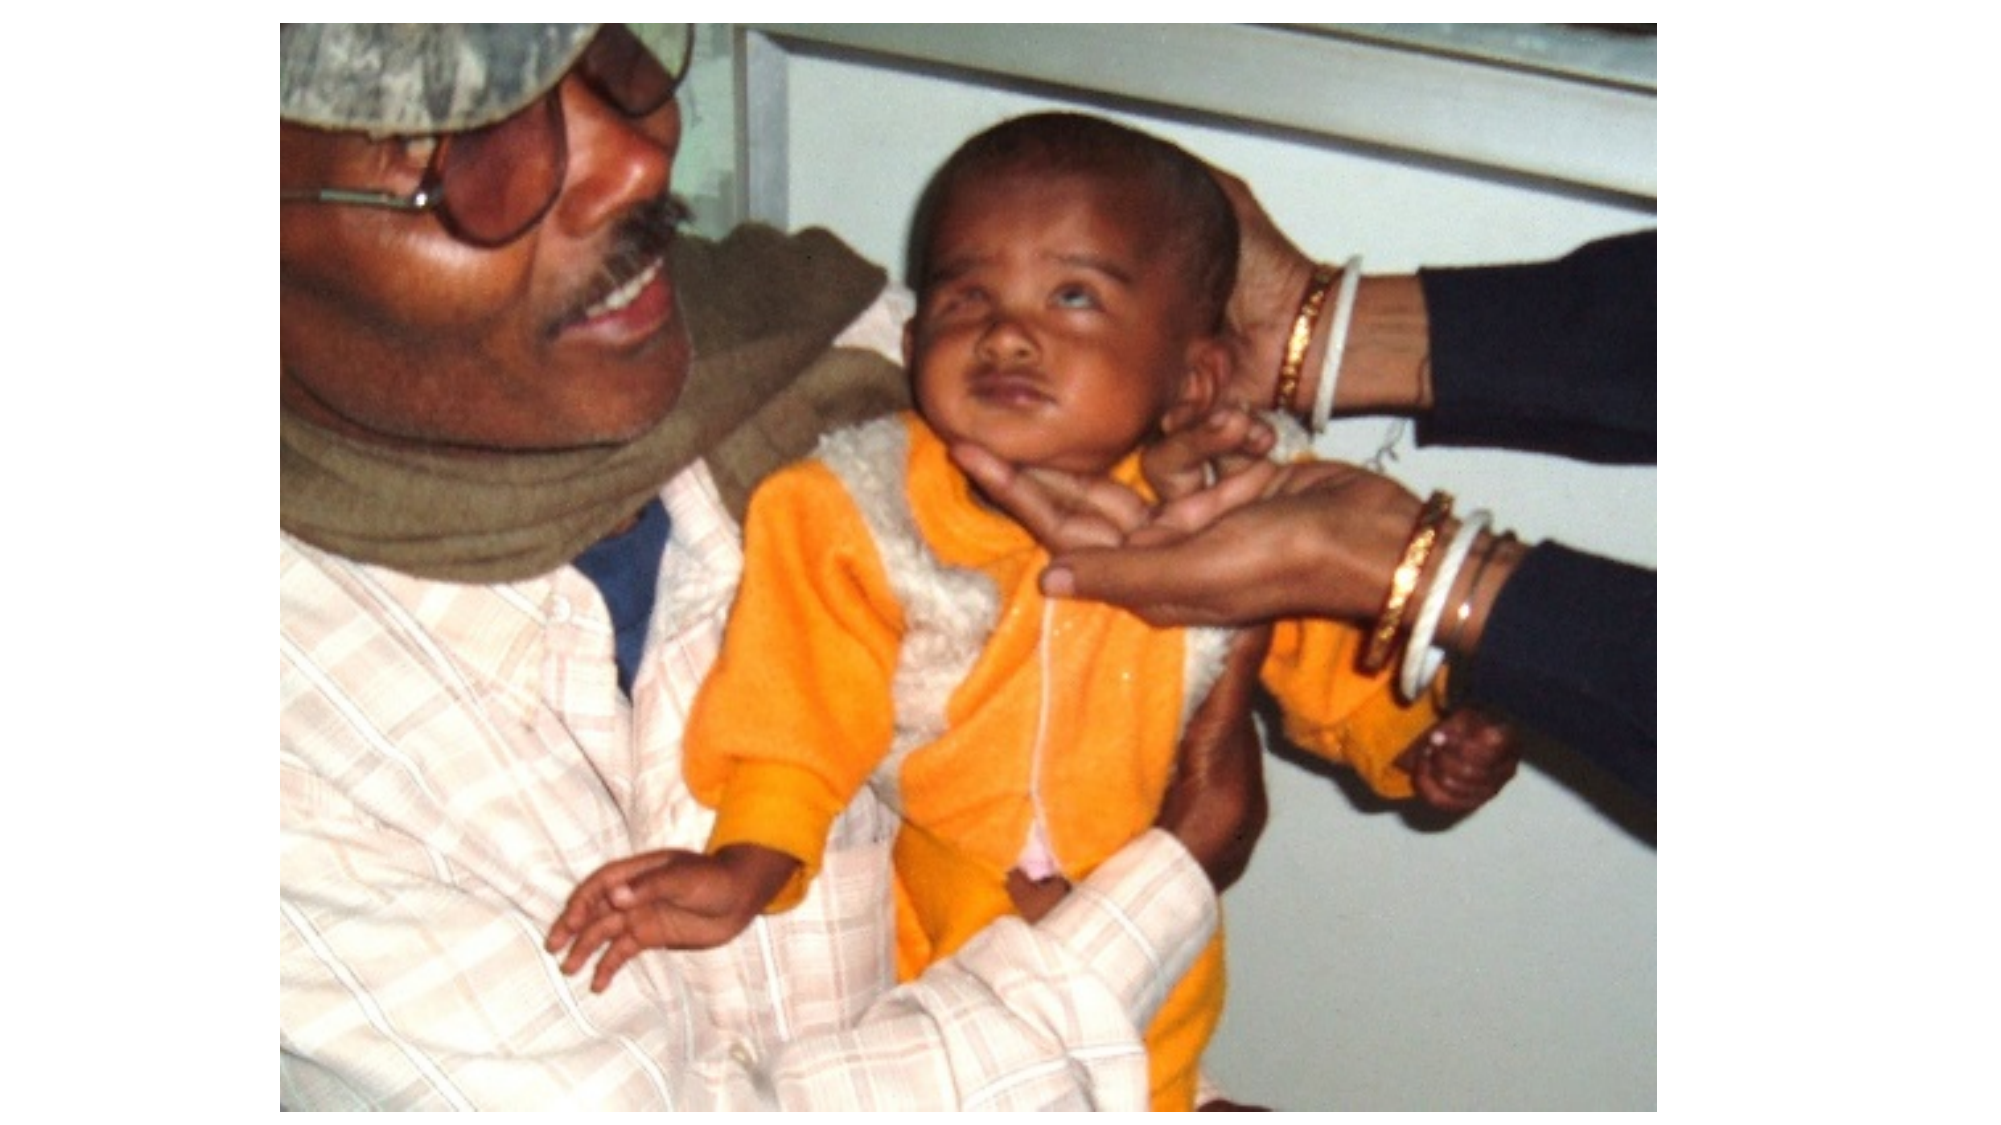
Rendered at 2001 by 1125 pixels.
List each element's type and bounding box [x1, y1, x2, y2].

picture [280, 23, 1657, 1112]
